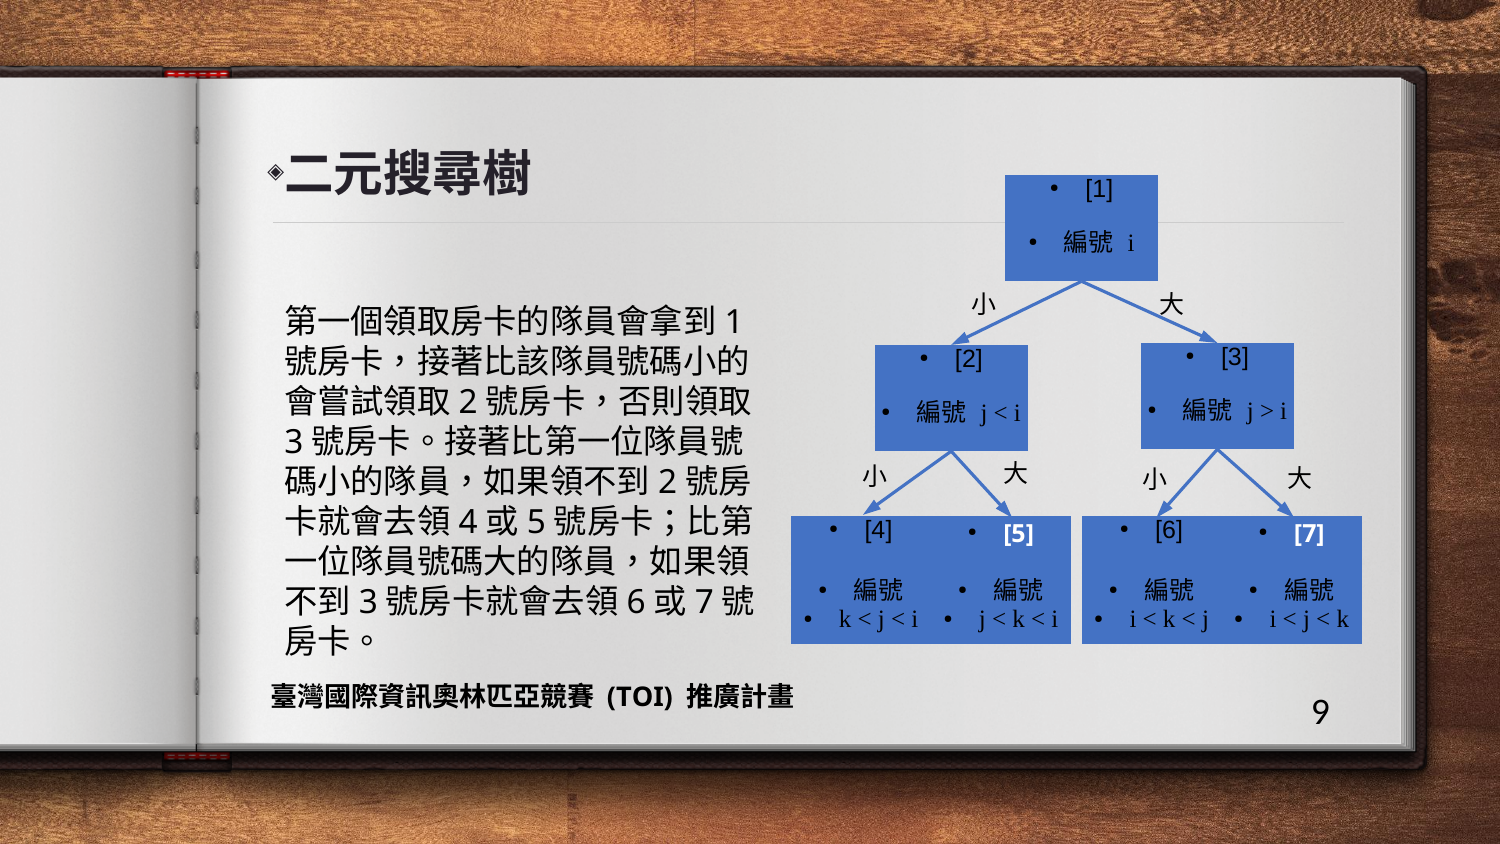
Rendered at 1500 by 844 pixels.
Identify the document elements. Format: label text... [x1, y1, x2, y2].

table_header [2] [875, 345, 1028, 398]
table_cell 編號 i [1005, 228, 1158, 281]
text_box 大 [1144, 281, 1210, 327]
text_box [1295, 672, 1386, 737]
text_box 小 [847, 452, 913, 498]
text_box 小 [955, 281, 1022, 327]
table_header [5] [931, 516, 1071, 576]
text_box 第一個領取房卡的隊員會拿到1號房卡，接著比該隊員號碼小的會嘗試領取2號房卡，否則領取3號房卡。接著比第一位隊員號碼小的隊員，如果領不到2號房卡就會去領4或5號房卡；比第一位隊員號碼大的隊員，如果領不到3號房卡就會去領6或7號房卡。 [269, 293, 789, 632]
table_cell 編號 i < j < k [1222, 576, 1362, 644]
table_cell 編號 k < j < i [791, 576, 931, 644]
table_header [7] [1222, 516, 1362, 576]
table_header [1] [1005, 175, 1158, 228]
text_box 小 [1127, 455, 1194, 502]
table_cell 編號 i < k < j [1082, 576, 1222, 644]
list 二元搜尋樹 [252, 126, 1194, 216]
table_cell 編號 j < k < i [931, 576, 1071, 644]
text_box 大 [1272, 455, 1338, 501]
table_cell 編號 j < i [875, 398, 1028, 451]
table_cell 編號 j > i [1141, 396, 1294, 449]
text_box 大 [988, 449, 1054, 496]
table_header [4] [791, 516, 931, 576]
table_header [6] [1082, 516, 1222, 576]
table_header [3] [1141, 343, 1294, 396]
